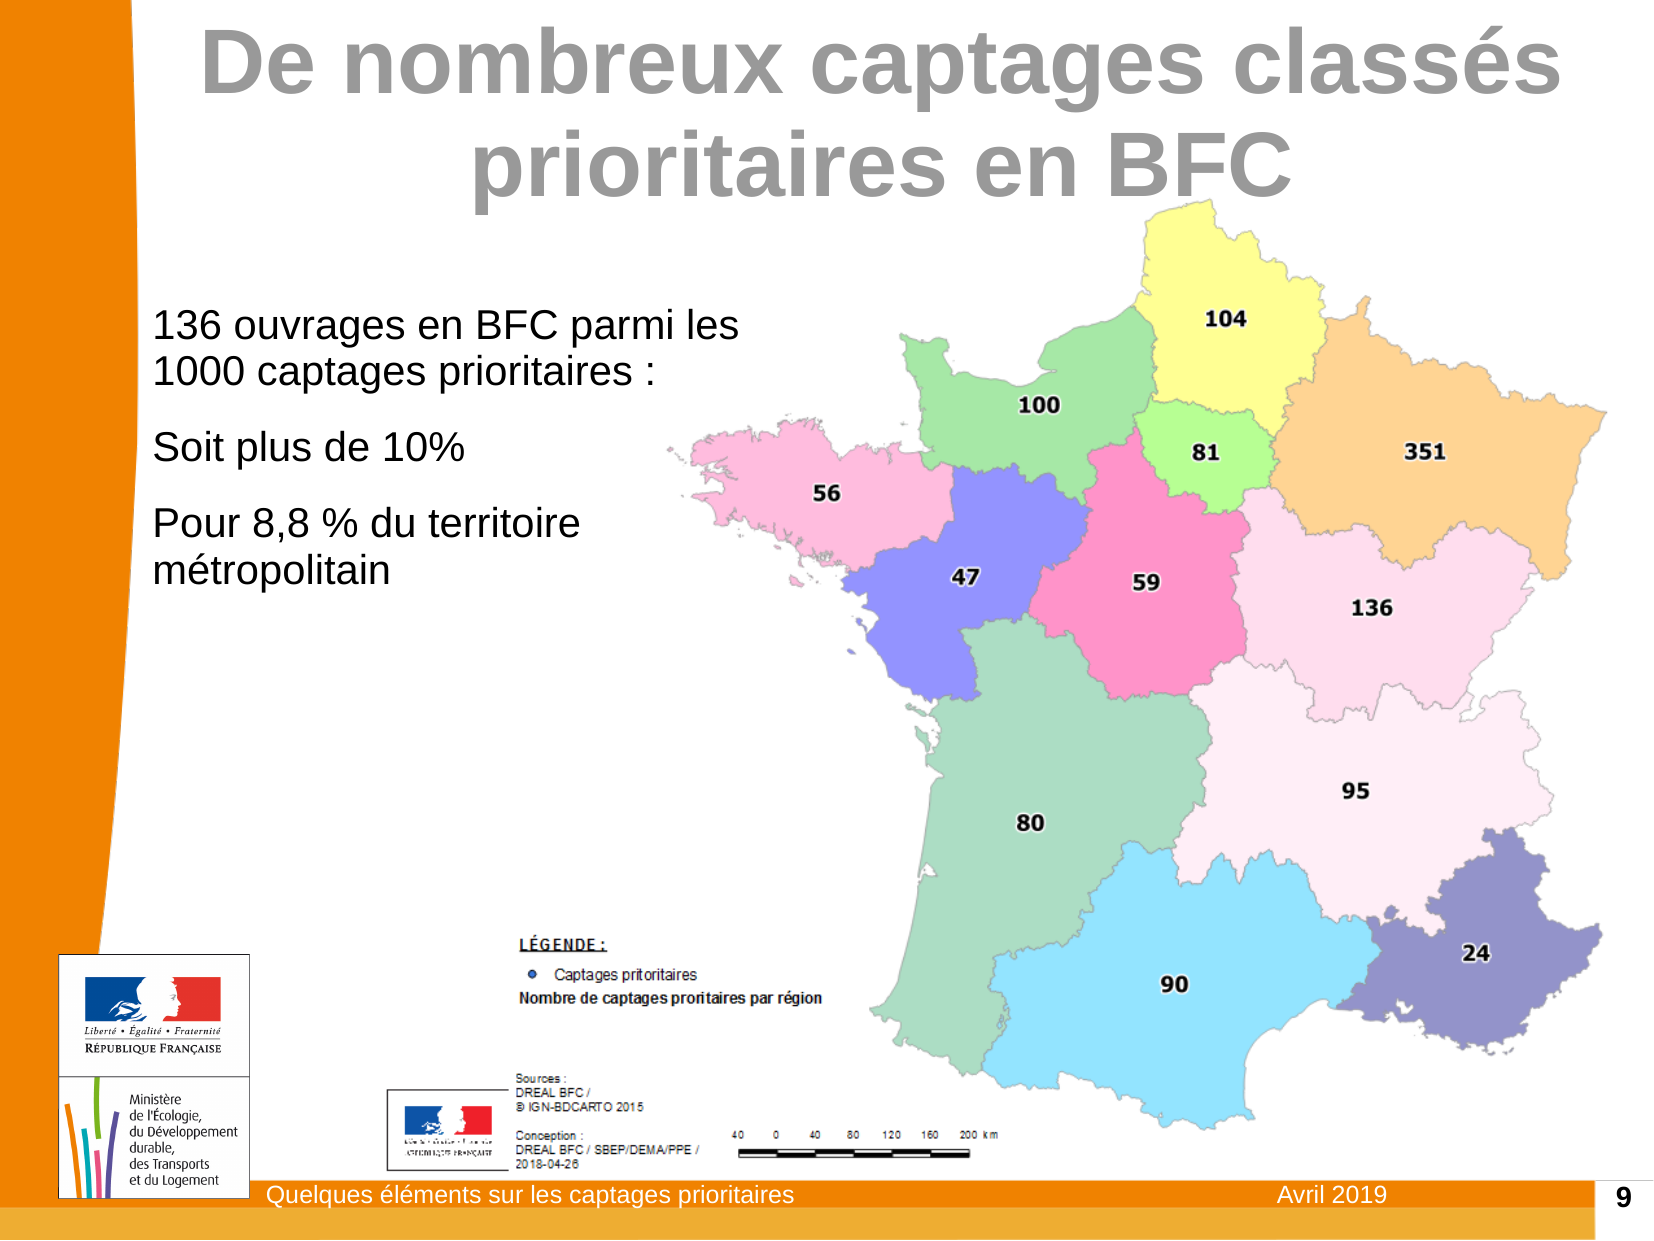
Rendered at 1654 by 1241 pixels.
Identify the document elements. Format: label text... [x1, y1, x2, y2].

picture [0, 0, 1654, 1240]
list 136 ouvrages en BFC parmi les 1000 captages prioritaires : Soit plus de 10% Pour 8,8 % du territoire métropolitain [152, 301, 793, 1002]
title De nombreux captages classés prioritaires en BFC [136, 10, 1629, 218]
